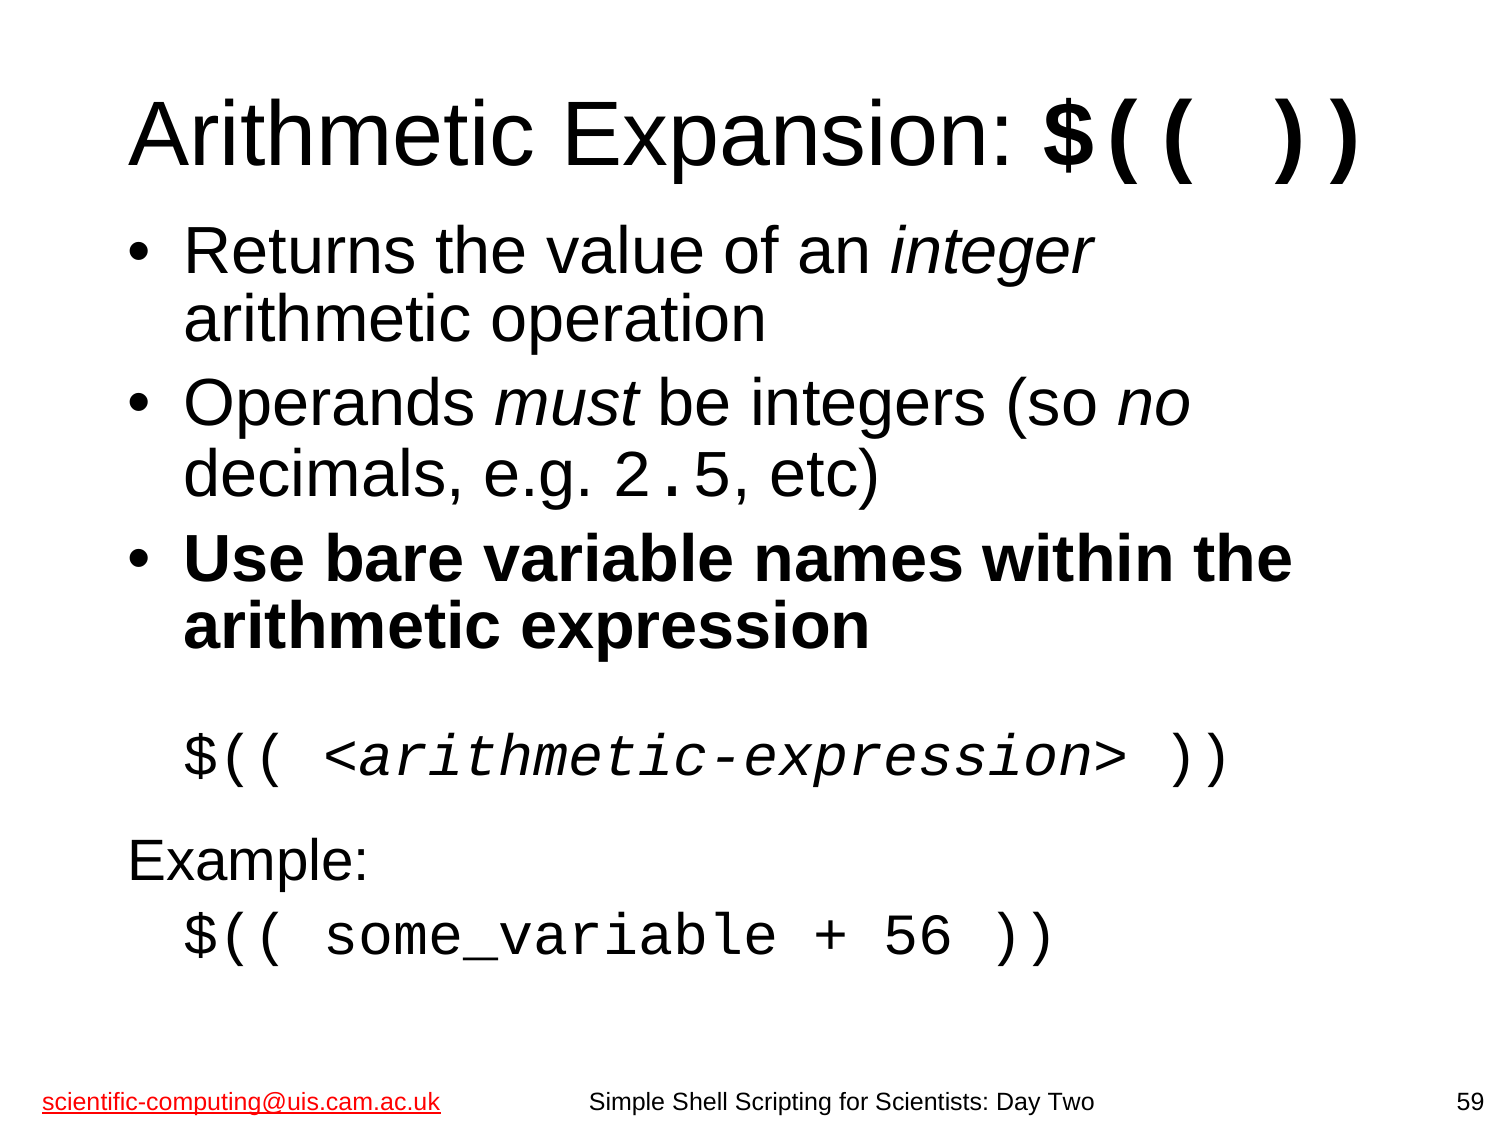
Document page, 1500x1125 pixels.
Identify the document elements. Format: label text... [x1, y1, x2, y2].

list Returns the value of an integer arithmetic operation Operands must be integers (so no decimals, e.g. 2.5, etc) Use bare variable names within the arithmetic expression $(( <arithmetic-expression> )) Example: $(( some_variable + 56 )) [112, 212, 1388, 1051]
title Arithmetic Expansion: $(( )) [56, 74, 1444, 201]
